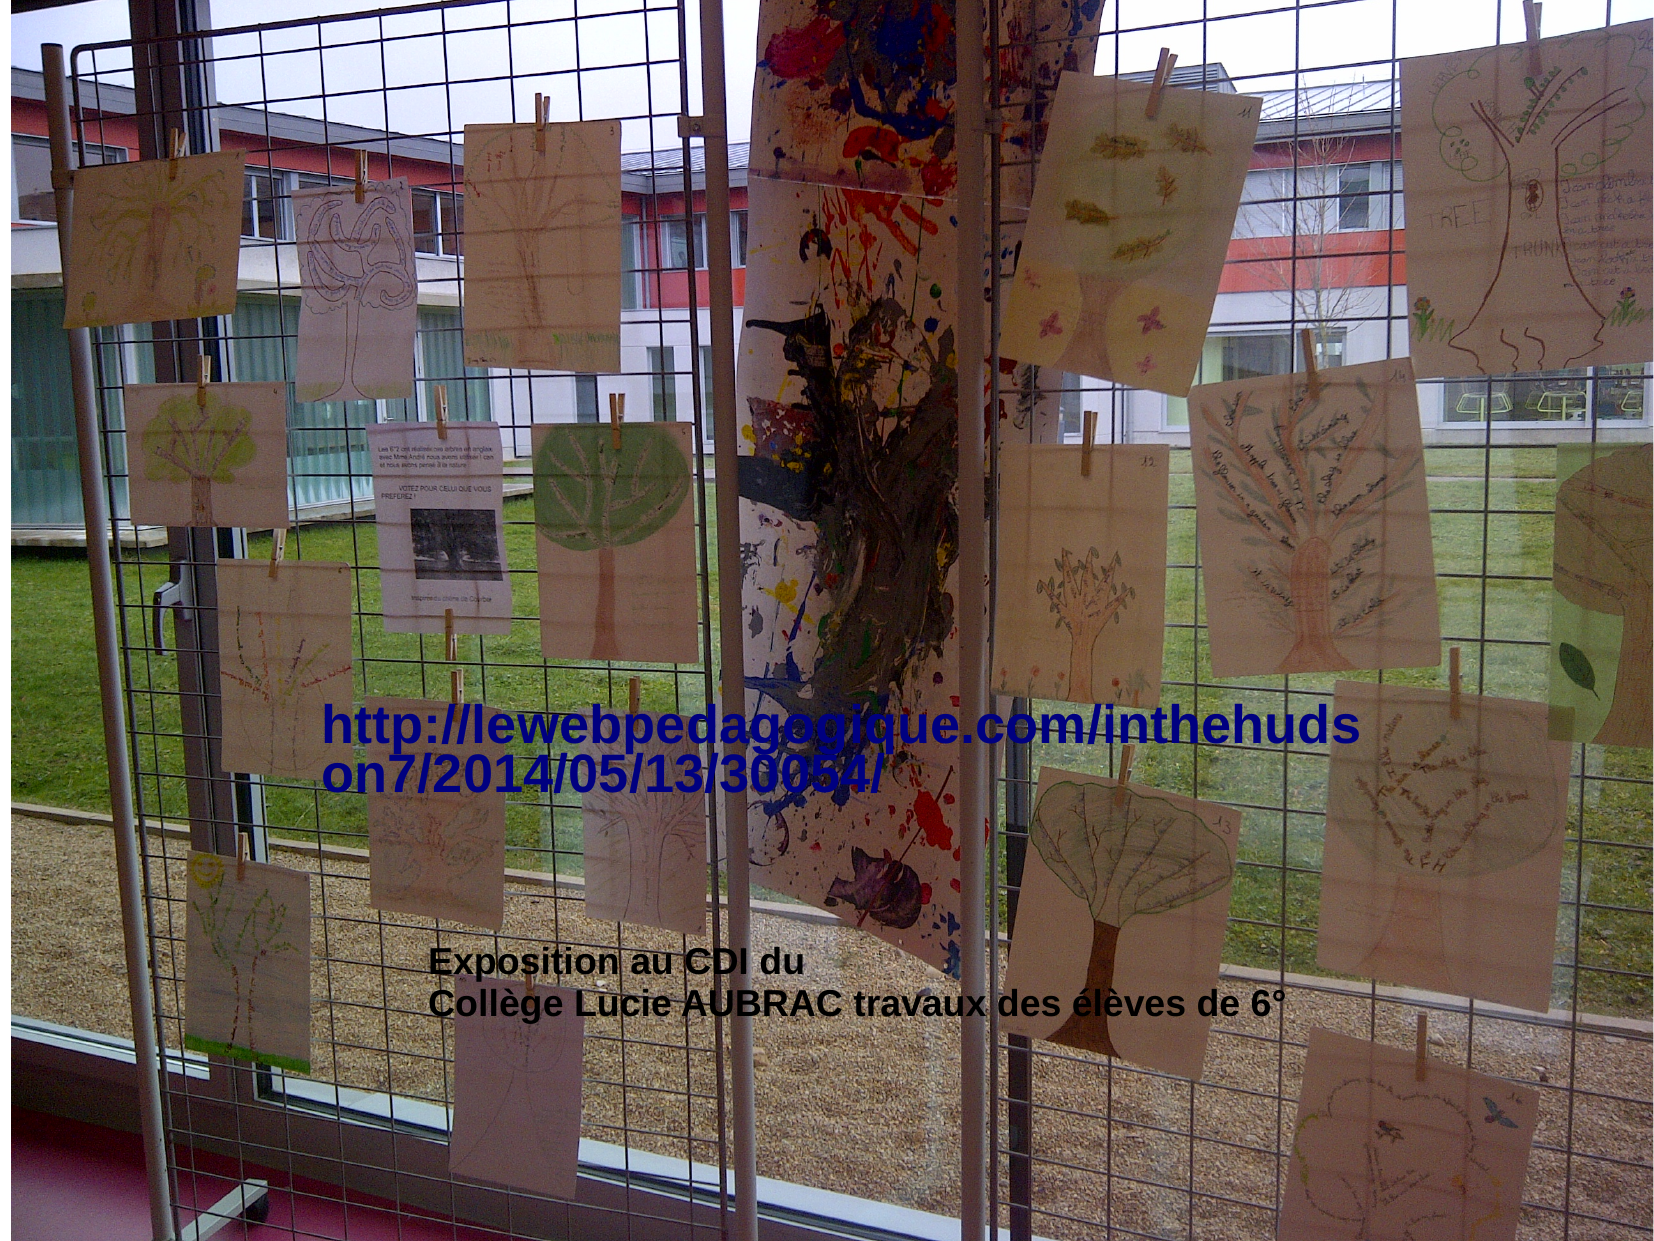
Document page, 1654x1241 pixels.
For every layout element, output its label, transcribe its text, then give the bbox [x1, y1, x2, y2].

text_box Exposition au CDI du Collège Lucie AUBRAC travaux des élèves de 6° [413, 933, 1313, 1032]
picture [11, 0, 1654, 1241]
text_box http://lewebpedagogique.com/inthehudson7/2014/05/13/30054/ [306, 687, 1382, 824]
